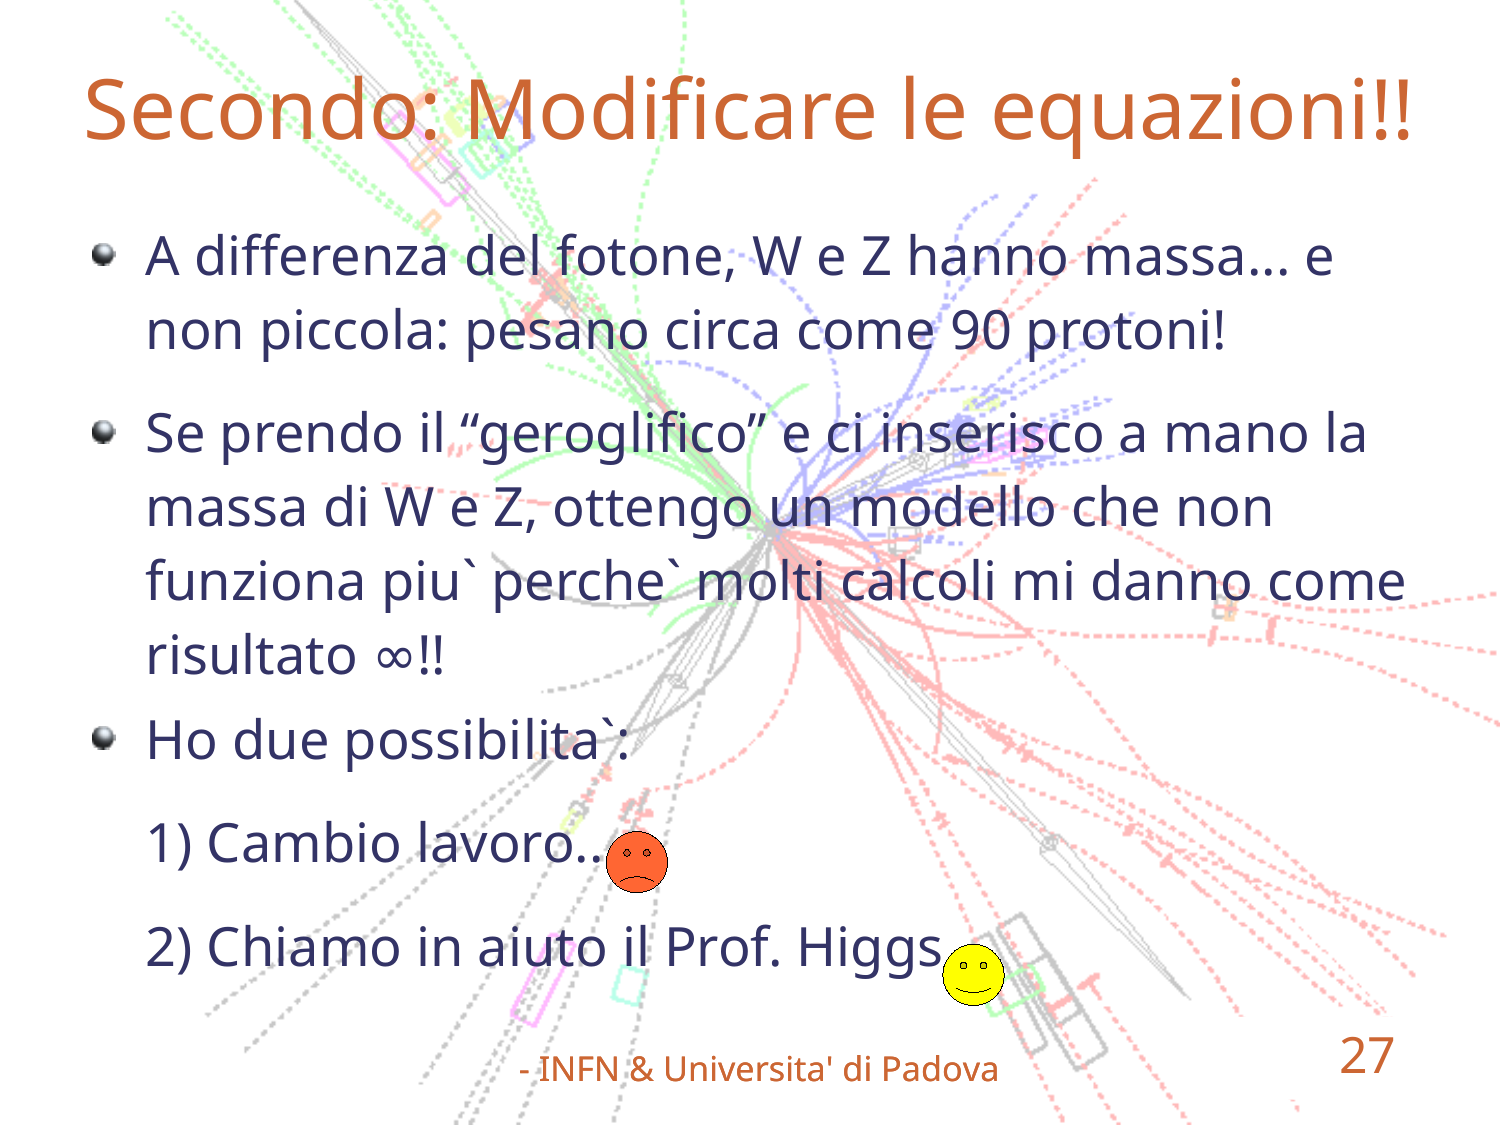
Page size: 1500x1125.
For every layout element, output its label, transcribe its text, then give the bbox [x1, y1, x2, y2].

picture [0, 0, 1500, 1125]
list Ho due possibilita`: 1) Cambio lavoro... 2) Chiamo in aiuto il Prof. Higgs [75, 597, 1426, 1022]
list A differenza del fotone, W e Z hanno massa... e non piccola: pesano circa come 90 protoni! Se prendo il “geroglifico” e ci inserisco a mano la massa di W e Z, ottengo un modello che non funziona piu` perche` molti calcoli mi danno come risultato ∞!! [75, 217, 1425, 597]
text_box [606, 831, 668, 893]
title Secondo: Modificare le equazioni!! [37, 44, 1463, 170]
text_box [942, 944, 1005, 1006]
